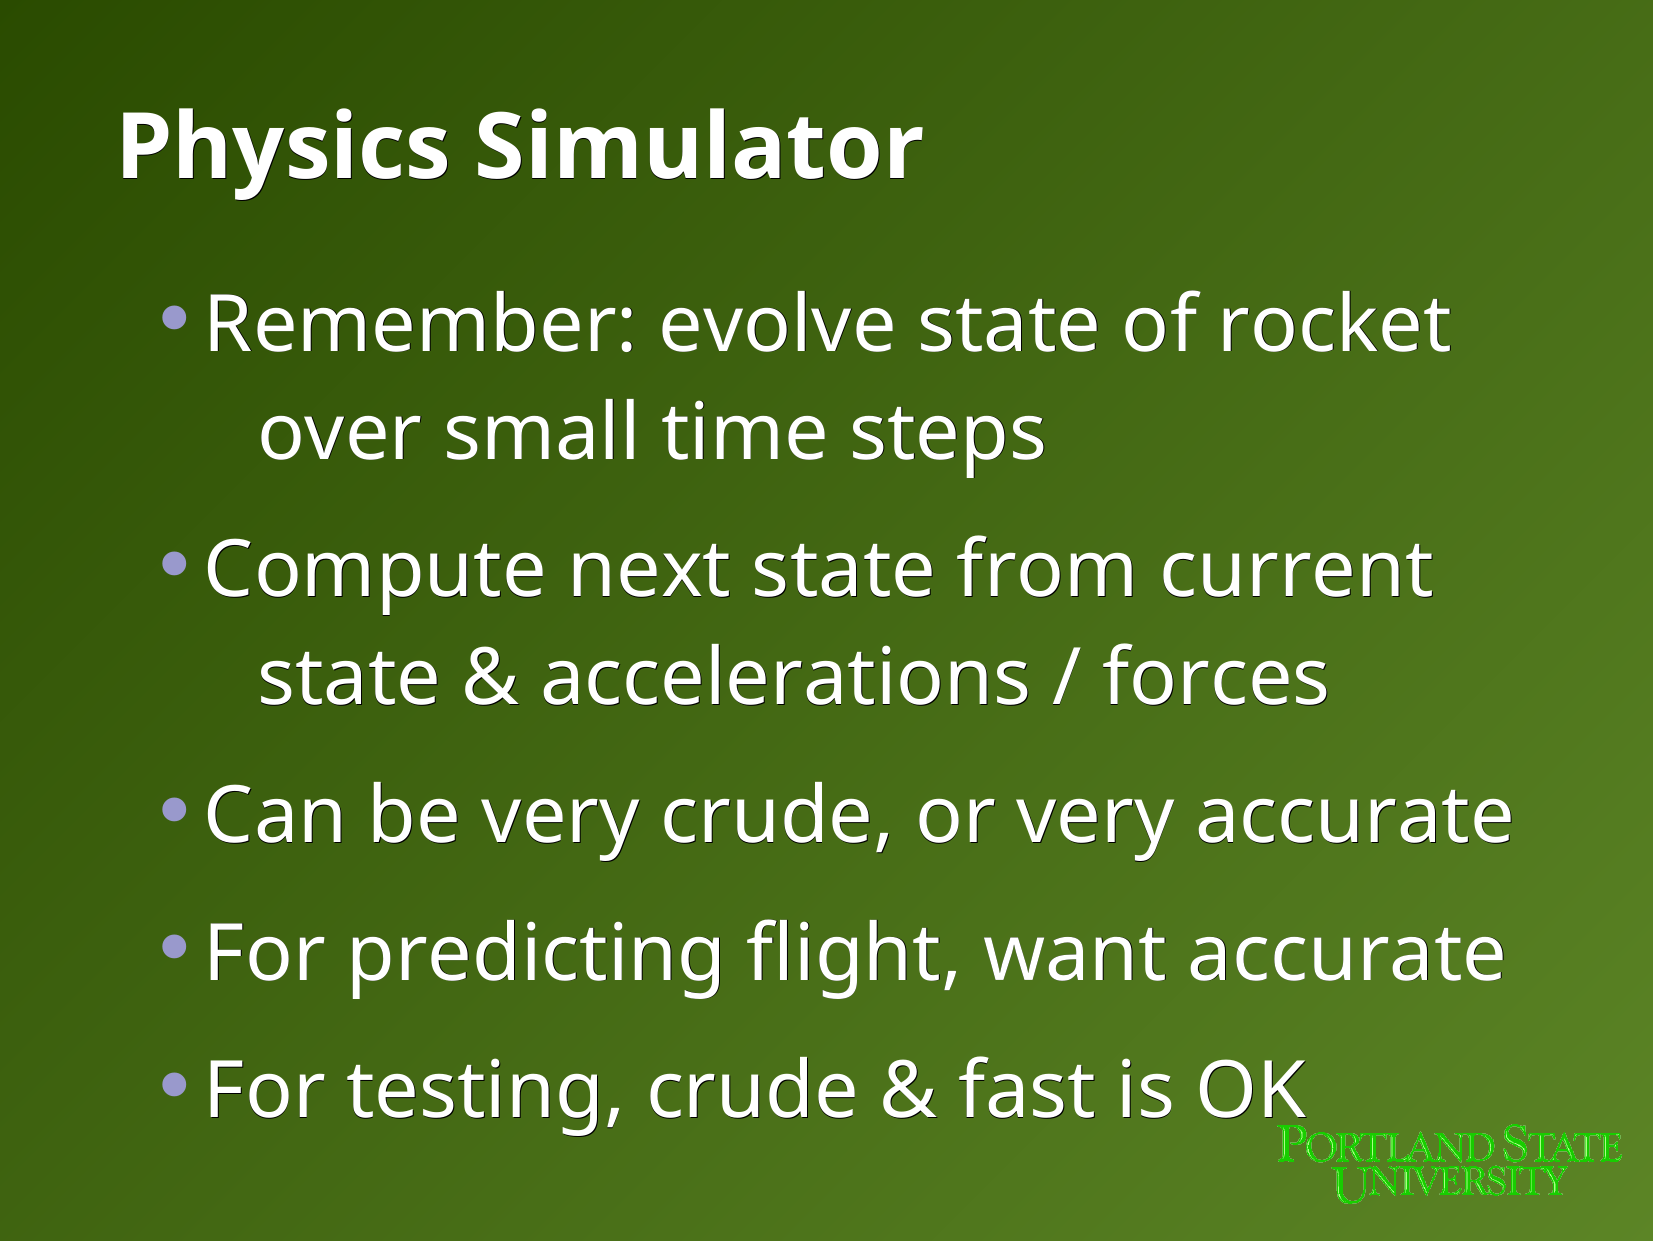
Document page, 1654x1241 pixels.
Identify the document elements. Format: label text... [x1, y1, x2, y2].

picture [1277, 1124, 1622, 1204]
list Remember: evolve state of rocket over small time steps Compute next state from current state & accelerations / forces Can be very crude, or very accurate For predicting flight, want accurate For testing, crude & fast is OK [115, 266, 1527, 1049]
title Physics Simulator [115, 86, 1527, 200]
